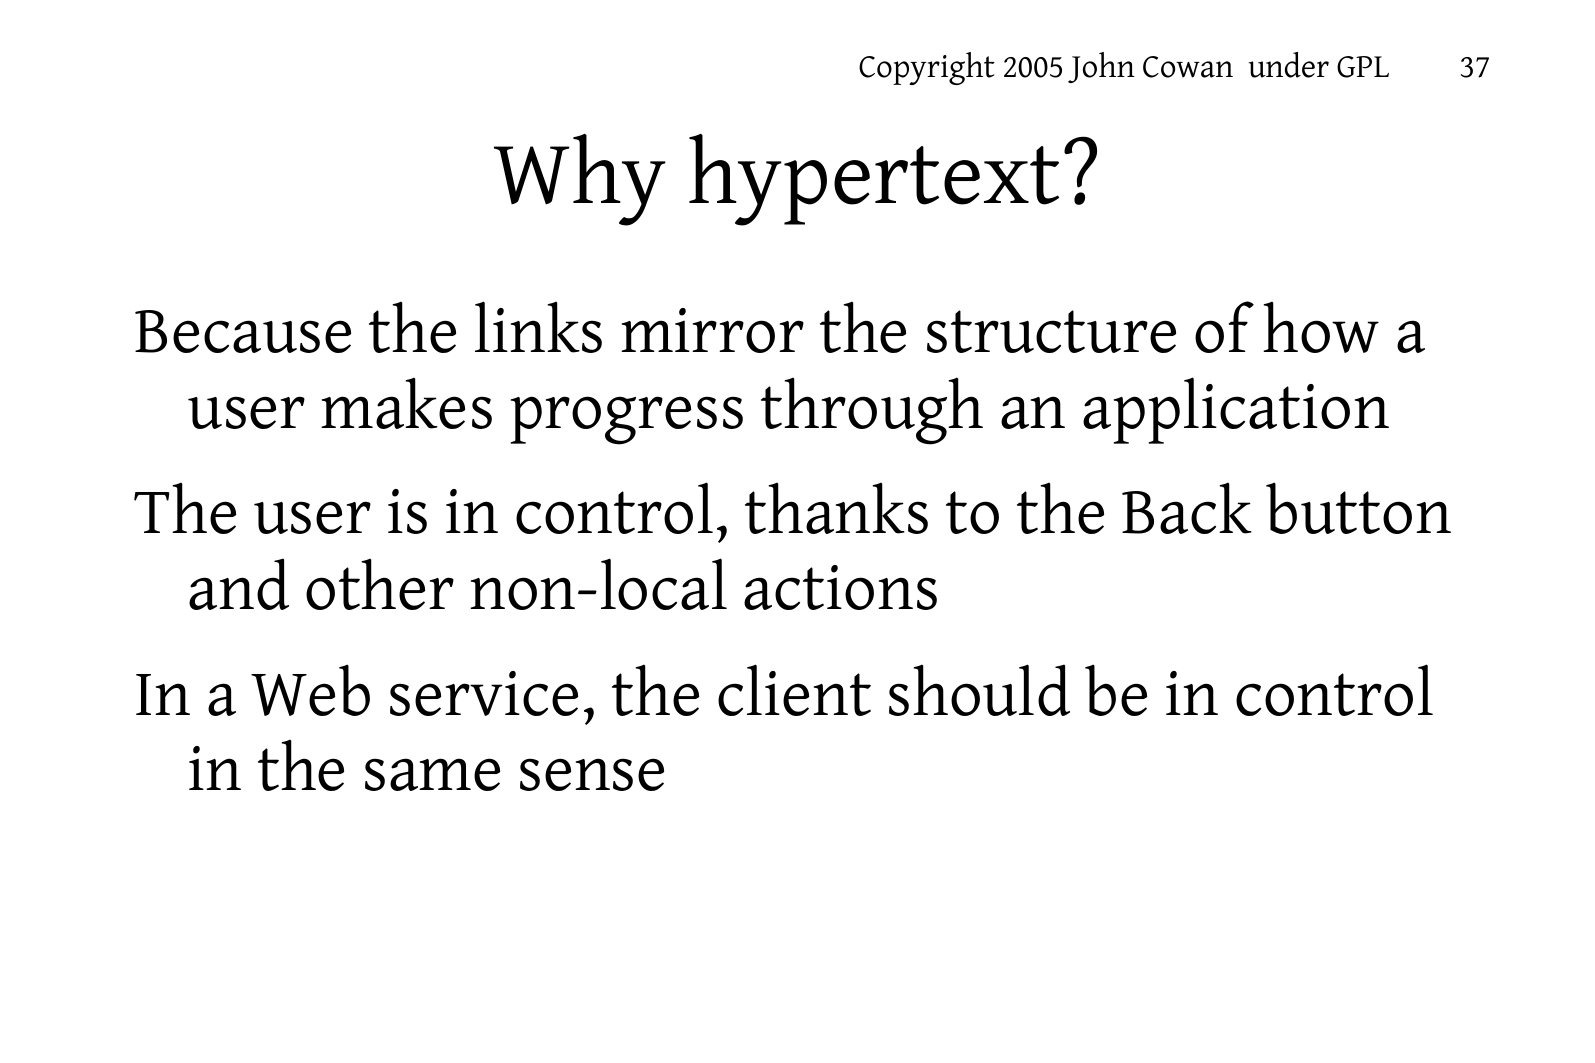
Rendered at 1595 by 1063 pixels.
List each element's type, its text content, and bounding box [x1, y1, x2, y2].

list Because the links mirror the structure of how a user makes progress through an application The user is in control, thanks to the Back button and other non-local actions In a Web service, the client should be in control in the same sense [117, 295, 1479, 1063]
title Why hypertext? [117, 88, 1479, 266]
